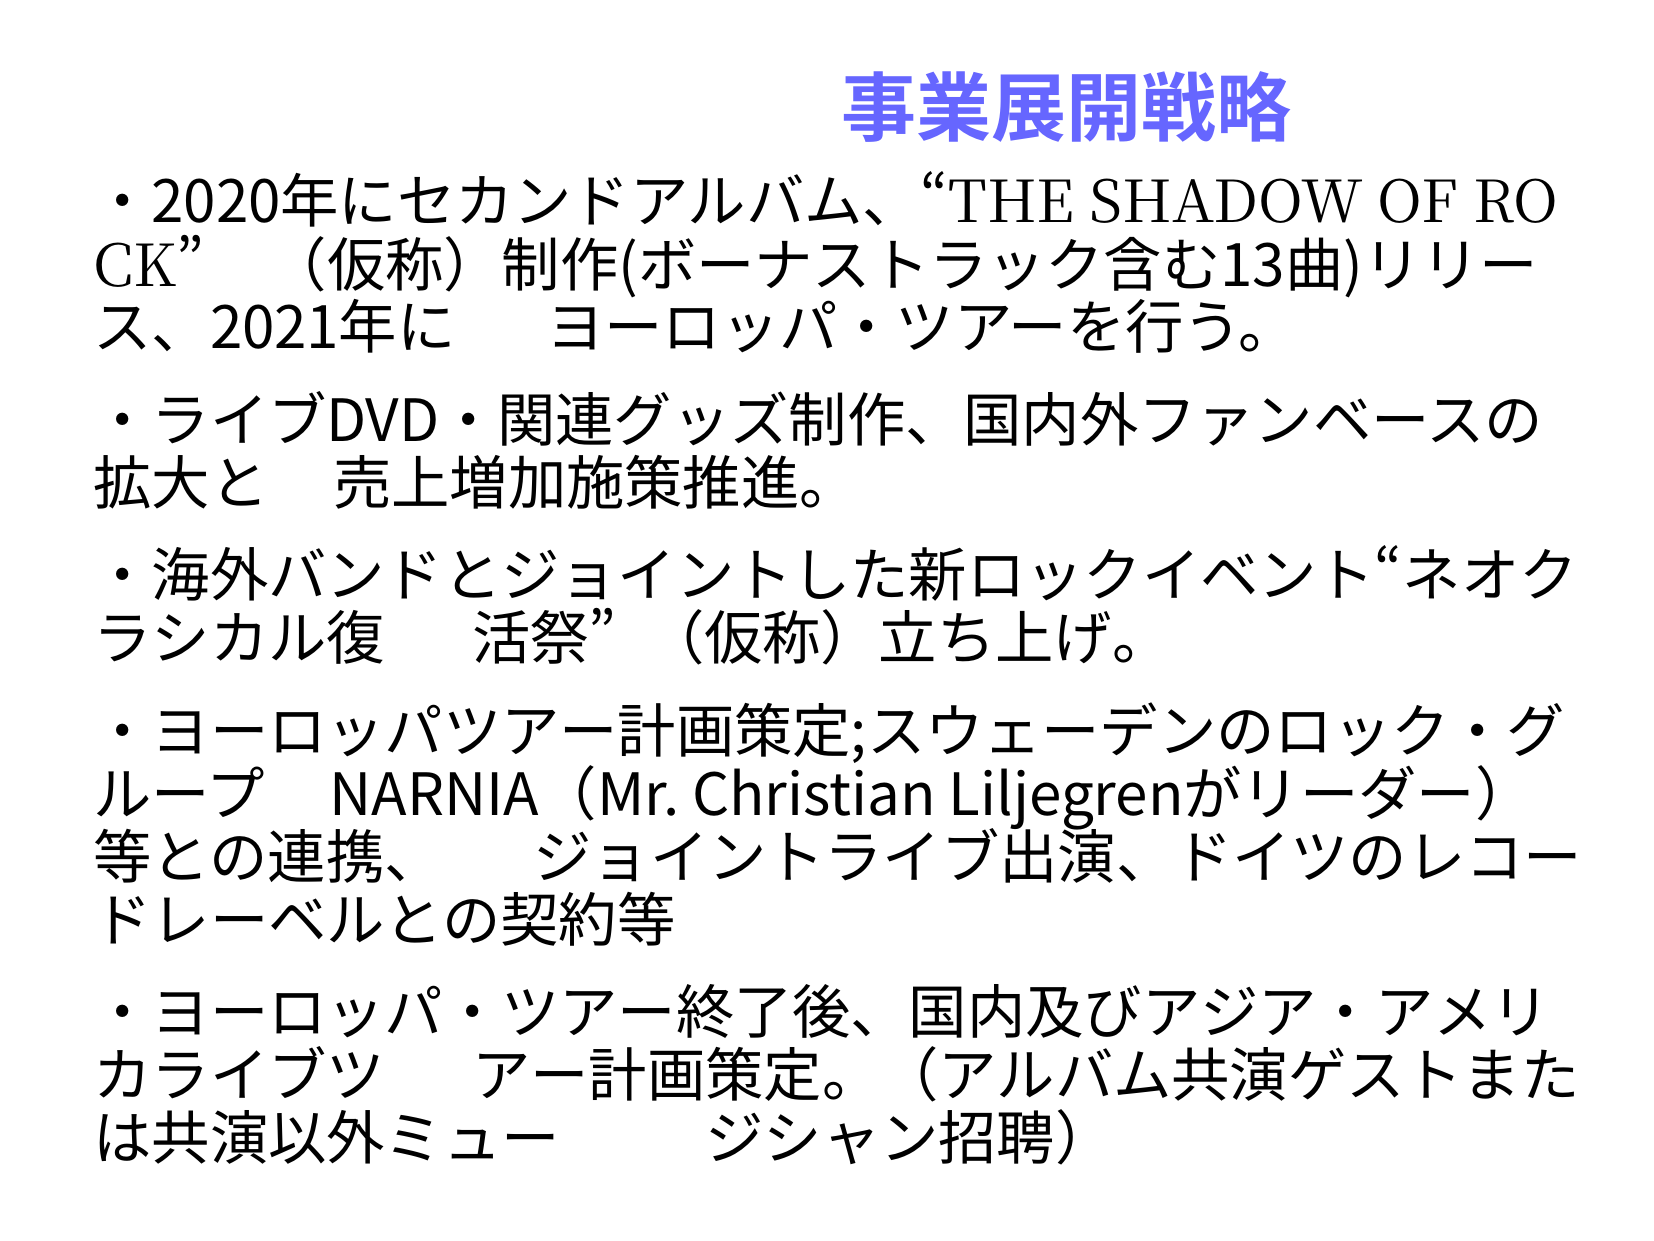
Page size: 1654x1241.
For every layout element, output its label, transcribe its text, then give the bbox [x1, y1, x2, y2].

text_box 事業展開戦略 [1, 62, 1654, 237]
text_box ・2020年にセカンドアルバム、“THE SHADOW OF ROCK” （仮称）制作(ボーナストラック含む13曲)リリース、2021年に ヨーロッパ・ツアーを行う。 ・ライブDVD・関連グッズ制作、国内外ファンベースの拡大と 売上増加施策推進。 ・海外バンドとジョイントした新ロックイベント“ネオクラシカル復 活祭” （仮称）立ち上げ。 ・ヨーロッパツアー計画策定;スウェーデンのロック・グループ NARNIA（Mr. Christian Liljegrenがリーダー）等との連携、 ジョイントライブ出演、ドイツのレコードレーベルとの契約等 ・ヨーロッパ・ツアー終了後、国内及びアジア・アメリカライブツ アー計画策定。（アルバム共演ゲストまたは共演以外ミュー ジシャン招聘） [7, 165, 1603, 1241]
